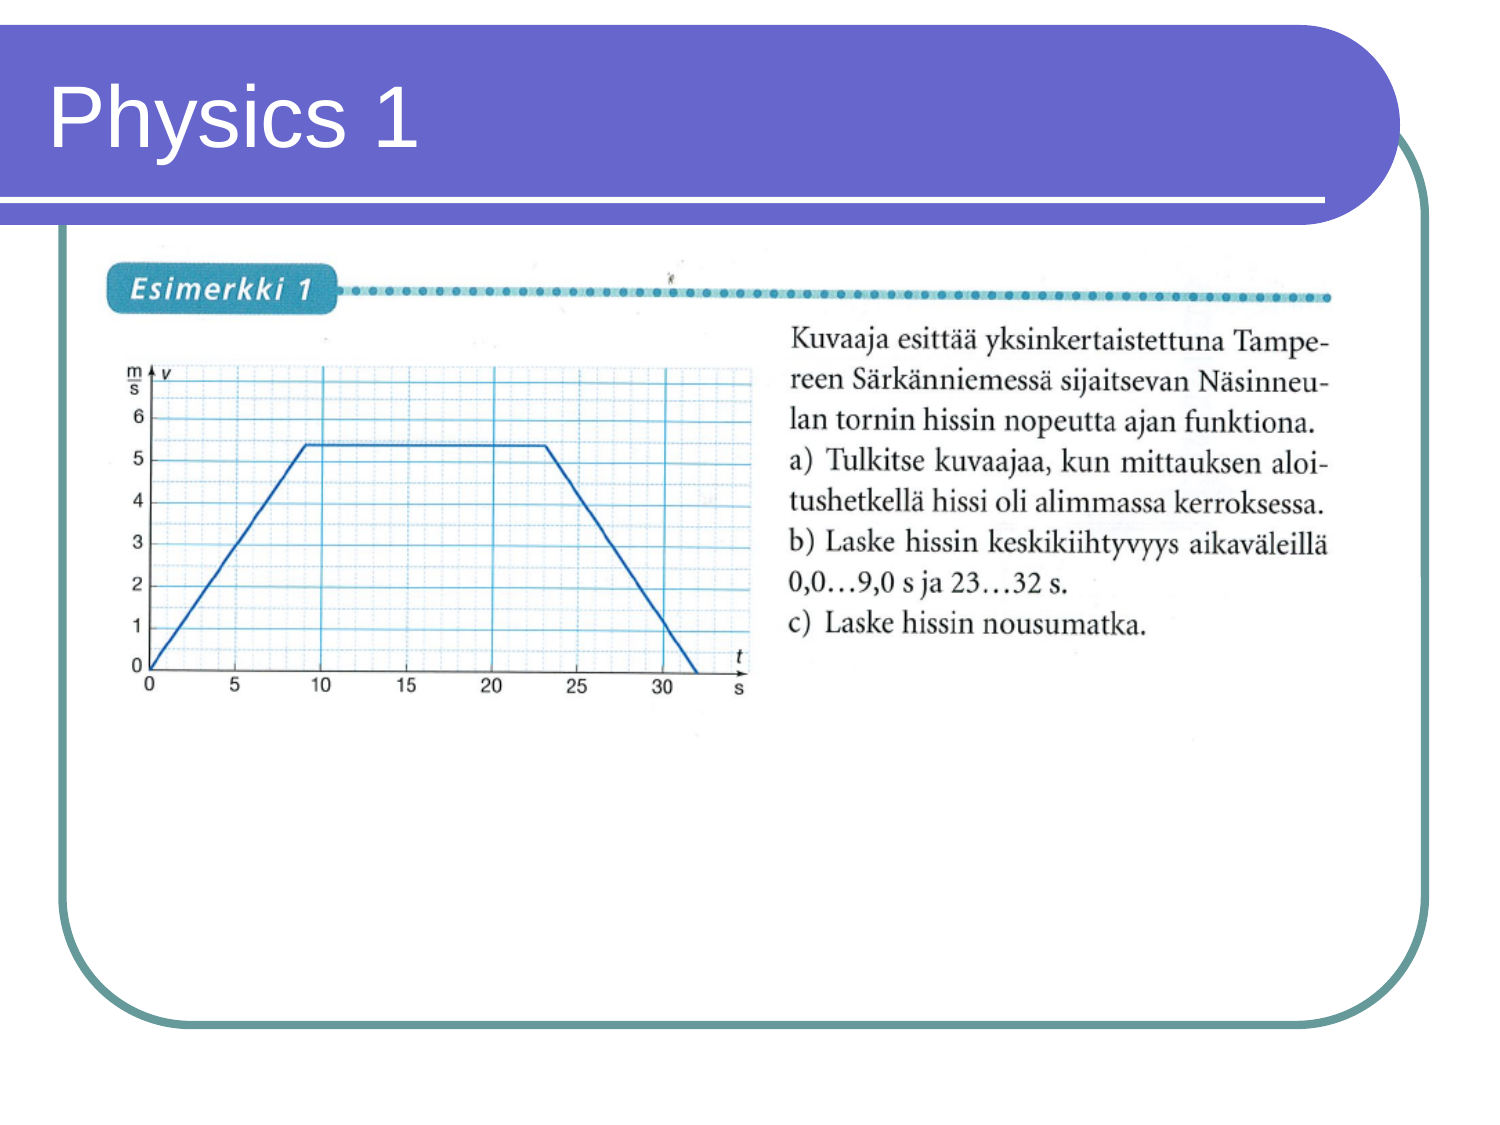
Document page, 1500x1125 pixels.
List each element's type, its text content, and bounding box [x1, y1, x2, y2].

picture [90, 245, 1347, 741]
title Physics 1 [32, 37, 1347, 188]
